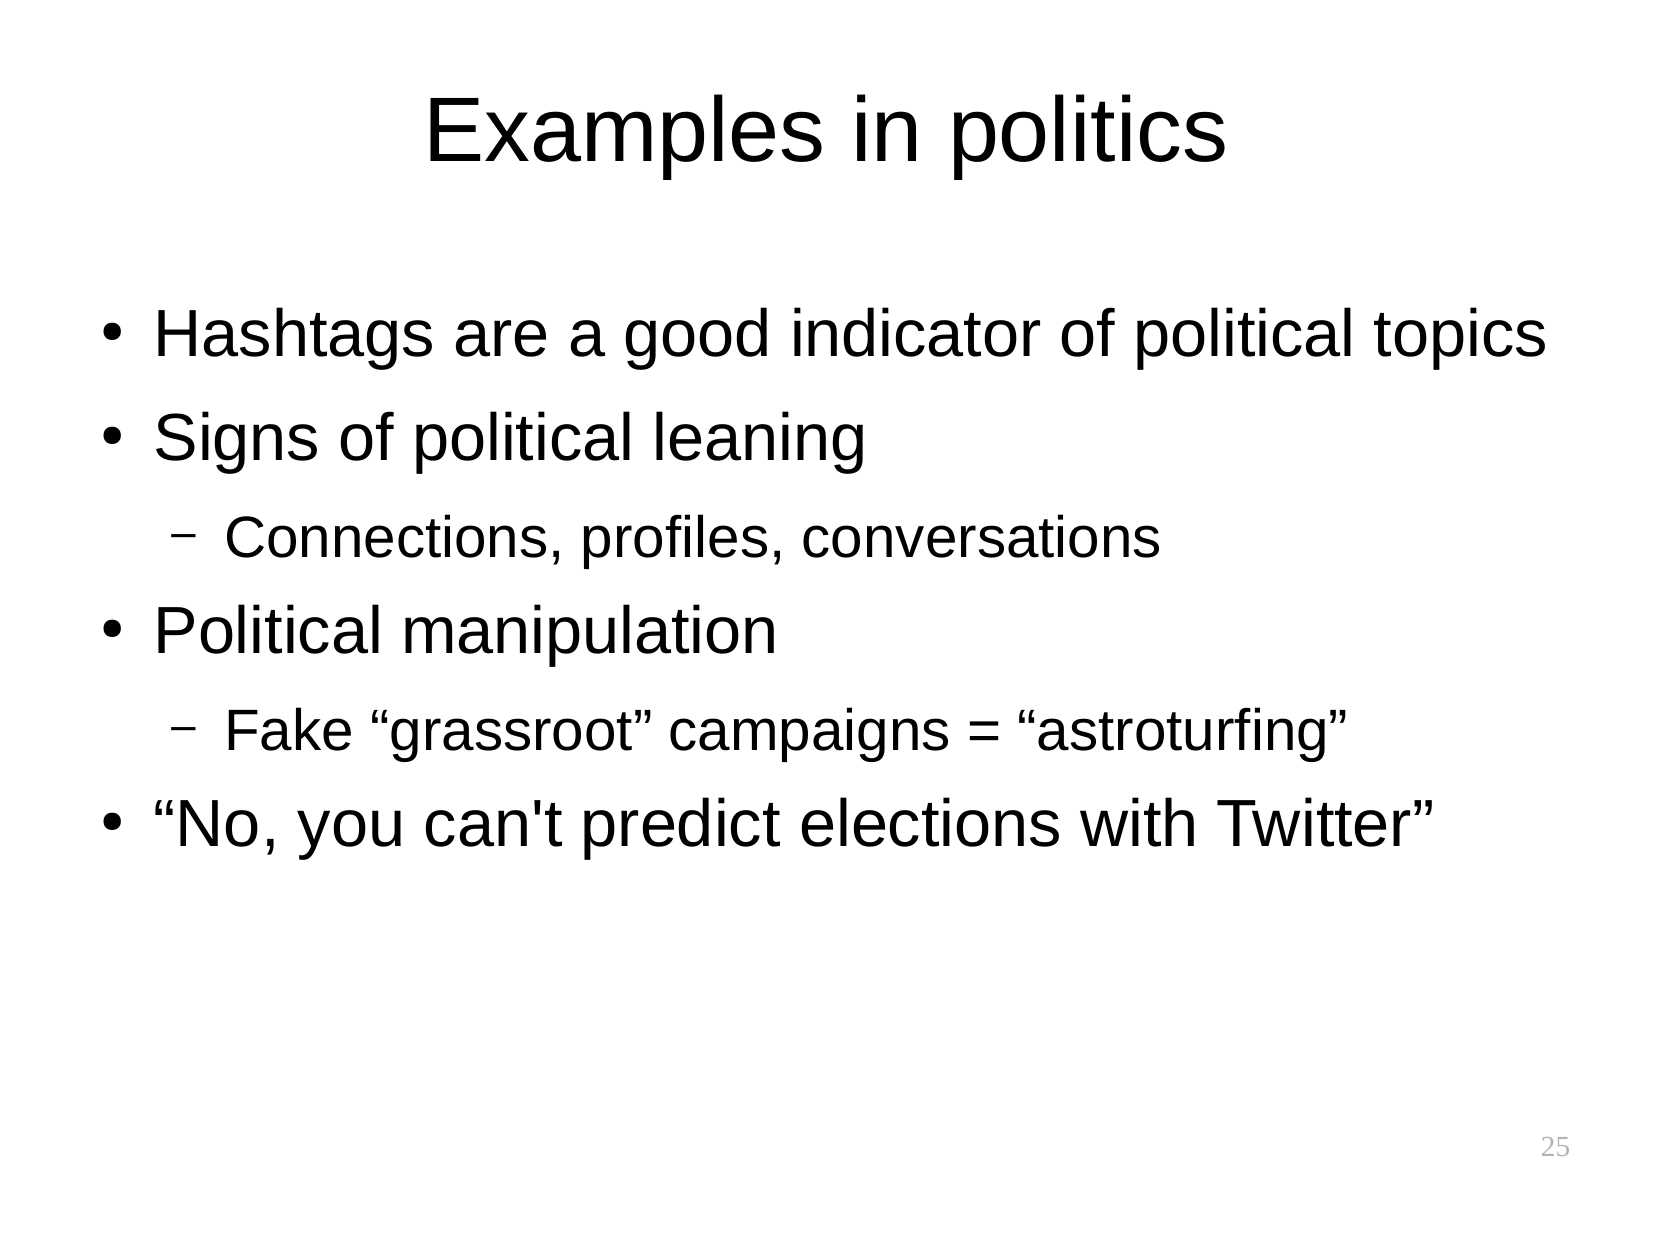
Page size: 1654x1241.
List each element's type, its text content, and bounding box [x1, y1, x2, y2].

list Hashtags are a good indicator of political topics Signs of political leaning Connections, profiles, conversations Political manipulation Fake “grassroot” campaigns = “astroturfing” “No, you can't predict elections with Twitter” [82, 296, 1571, 1036]
title Examples in politics [82, 25, 1571, 233]
